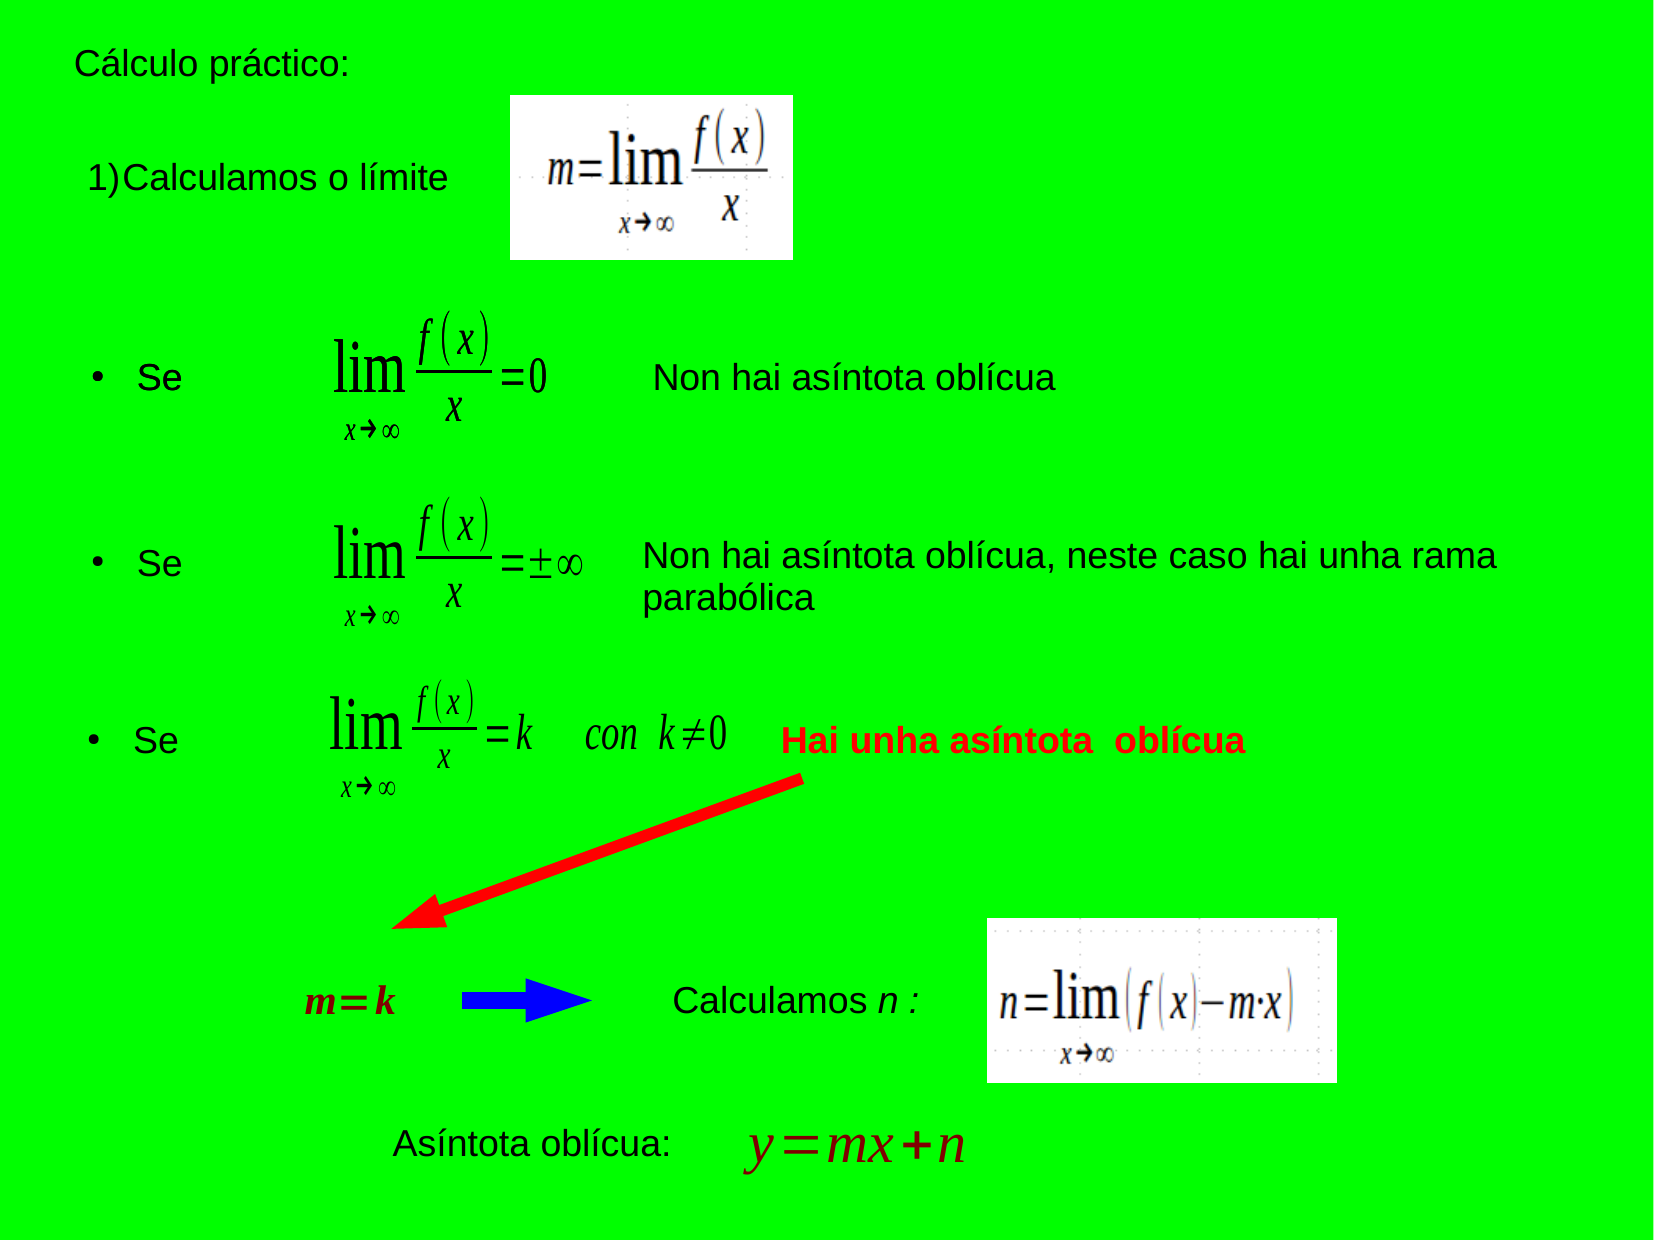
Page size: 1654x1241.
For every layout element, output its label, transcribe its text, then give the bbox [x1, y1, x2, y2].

chart [296, 977, 404, 1024]
text_box Calculamos o límite [72, 149, 510, 207]
text_box Se [76, 348, 230, 406]
text_box Se [72, 712, 226, 769]
text_box Calculamos n : [657, 972, 935, 1029]
chart [324, 492, 593, 634]
text_box Non hai asíntota oblícua, neste caso hai unha rama parabólica [627, 527, 1549, 627]
text_box Hai unha asíntota oblícua [766, 712, 1478, 769]
text_box Non hai asíntota oblícua [637, 348, 1276, 406]
text_box Se [76, 534, 230, 592]
chart [734, 1110, 974, 1176]
text_box Cálculo práctico: [59, 35, 473, 93]
picture [510, 95, 793, 260]
picture [987, 918, 1337, 1083]
chart [324, 306, 557, 448]
chart [320, 676, 737, 805]
text_box Asíntota oblícua: [377, 1114, 698, 1172]
